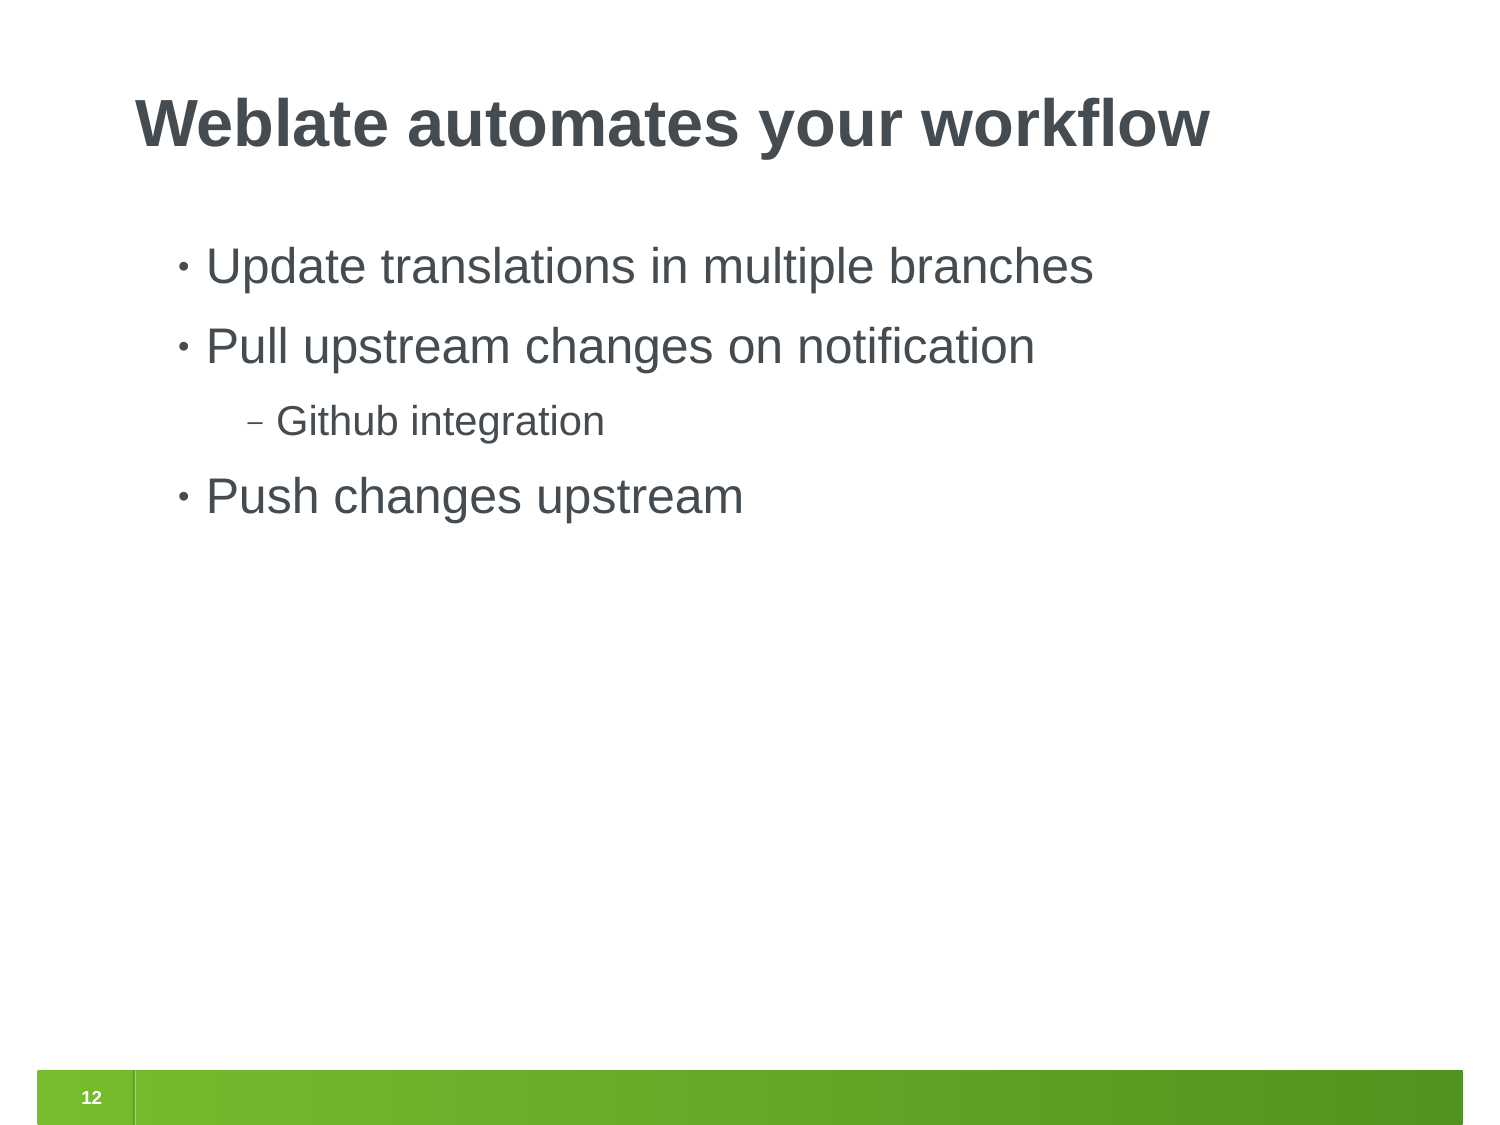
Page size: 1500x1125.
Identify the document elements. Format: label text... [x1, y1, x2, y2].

list Update translations in multiple branches Pull upstream changes on notification Github integration Push changes upstream [135, 238, 1372, 982]
title Weblate automates your workflow [135, 41, 1372, 204]
